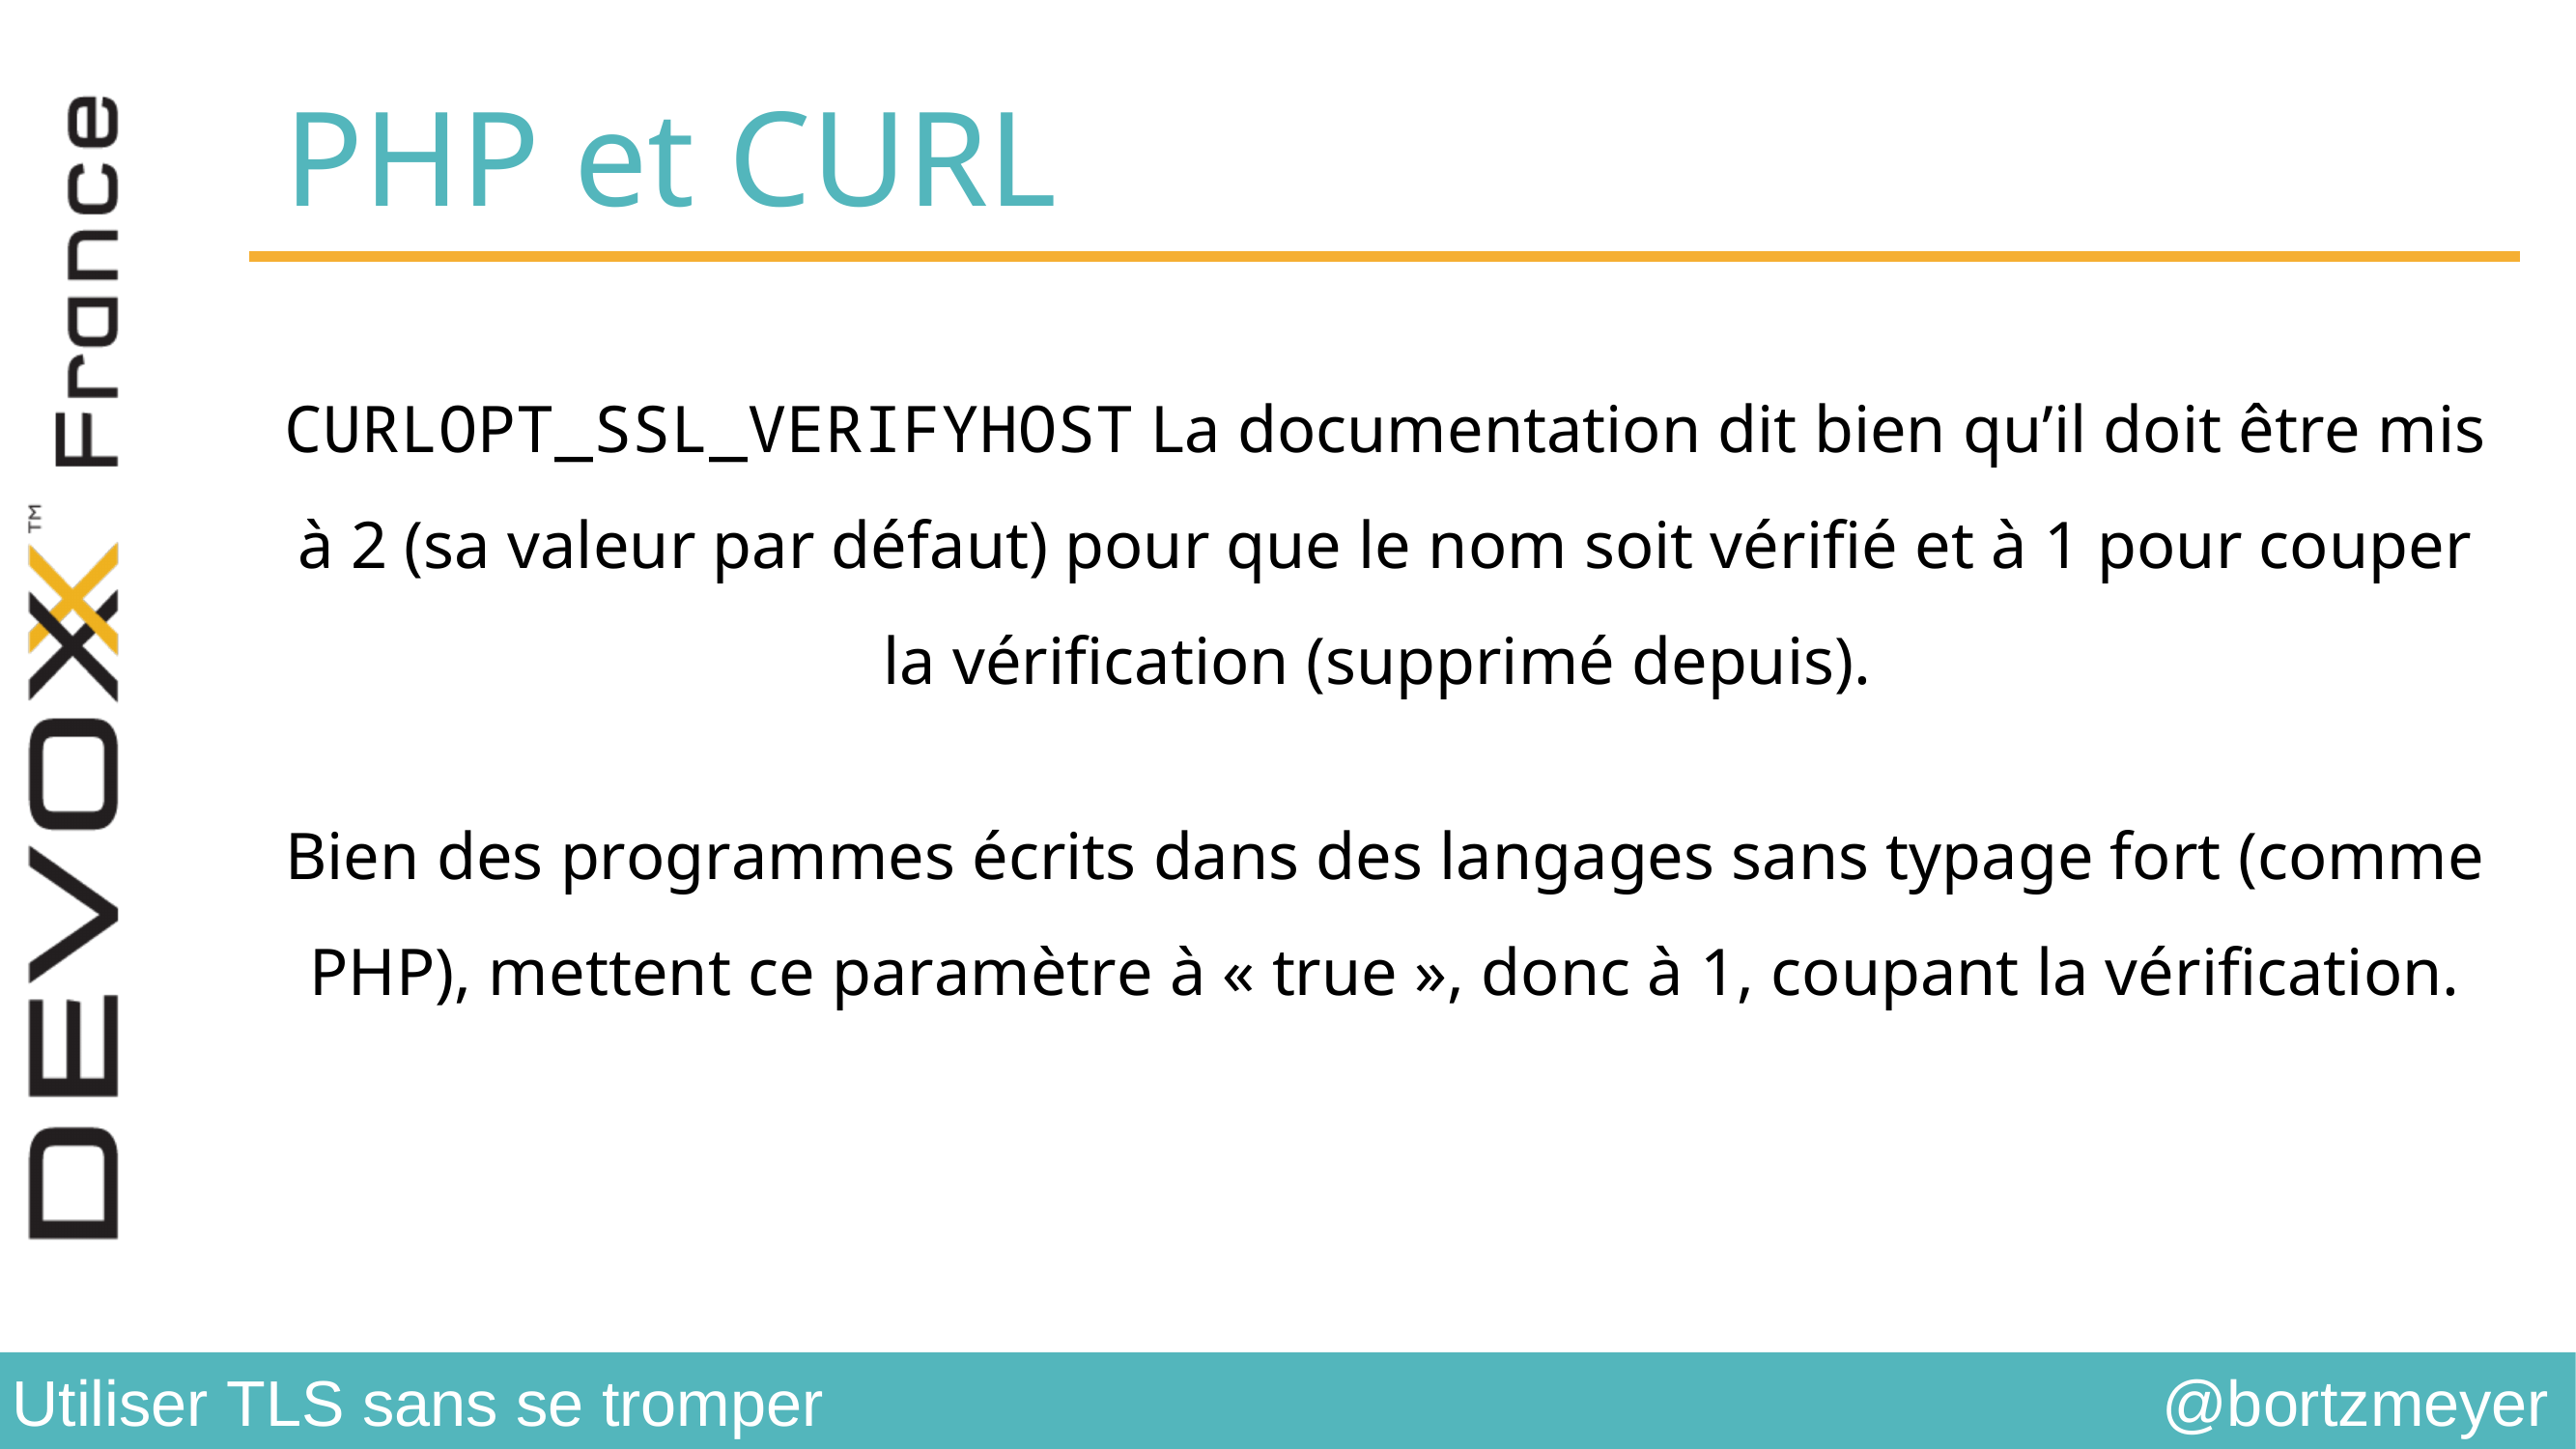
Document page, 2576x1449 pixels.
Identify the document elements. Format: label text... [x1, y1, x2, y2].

picture [0, 74, 141, 1270]
text_box CURLOPT_SSL_VERIFYHOST La documentation dit bien qu’il doit être mis à 2 (sa valeur par défaut) pour que le nom soit vérifié et à 1 pour couper la vérification (supprimé depuis). Bien des programmes écrits dans des langages sans typage fort (comme PHP), mettent ce paramètre à « true », donc à 1, coupant la vérification. [262, 342, 2510, 1301]
text_box PHP et CURL [285, 68, 2396, 241]
